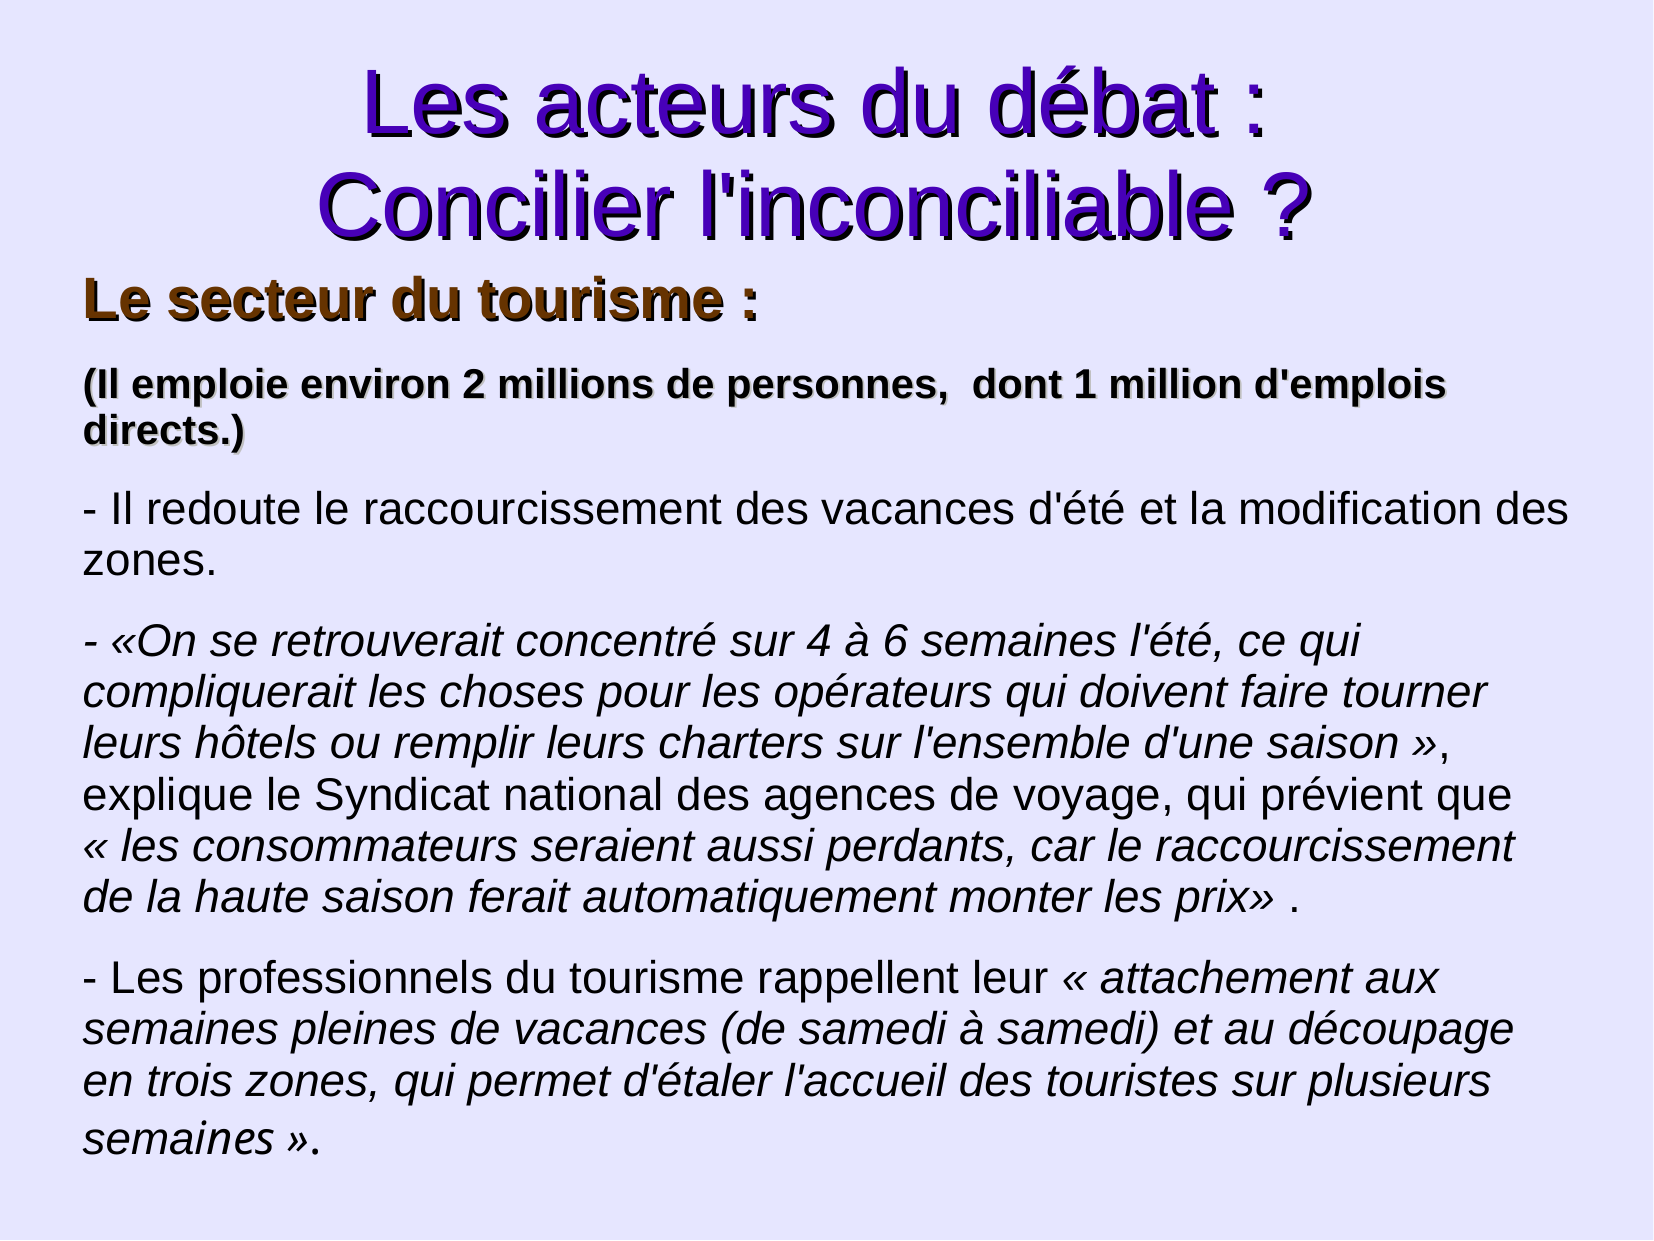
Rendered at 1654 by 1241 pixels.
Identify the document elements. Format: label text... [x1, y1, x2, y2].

title Les acteurs du débat : Concilier l'inconciliable ? [82, 50, 1571, 256]
list Le secteur du tourisme : (Il emploie environ 2 millions de personnes, dont 1 million d'emplois directs.) - Il redoute le raccourcissement des vacances d'été et la modification des zones. - «On se retrouverait concentré sur 4 à 6 semaines l'été, ce qui compliquerait les choses pour les opérateurs qui doivent faire tourner leurs hôtels ou remplir leurs charters sur l'ensemble d'une saison », explique le Syndicat national des agences de voyage, qui prévient que « les consommateurs seraient aussi perdants, car le raccourcissement de la haute saison ferait automatiquement monter les prix» . - Les professionnels du tourisme rappellent leur « attachement aux semaines pleines de vacances (de samedi à samedi) et au découpage en trois zones, qui permet d'étaler l'accueil des touristes sur plusieurs semaines ». [82, 265, 1571, 1225]
